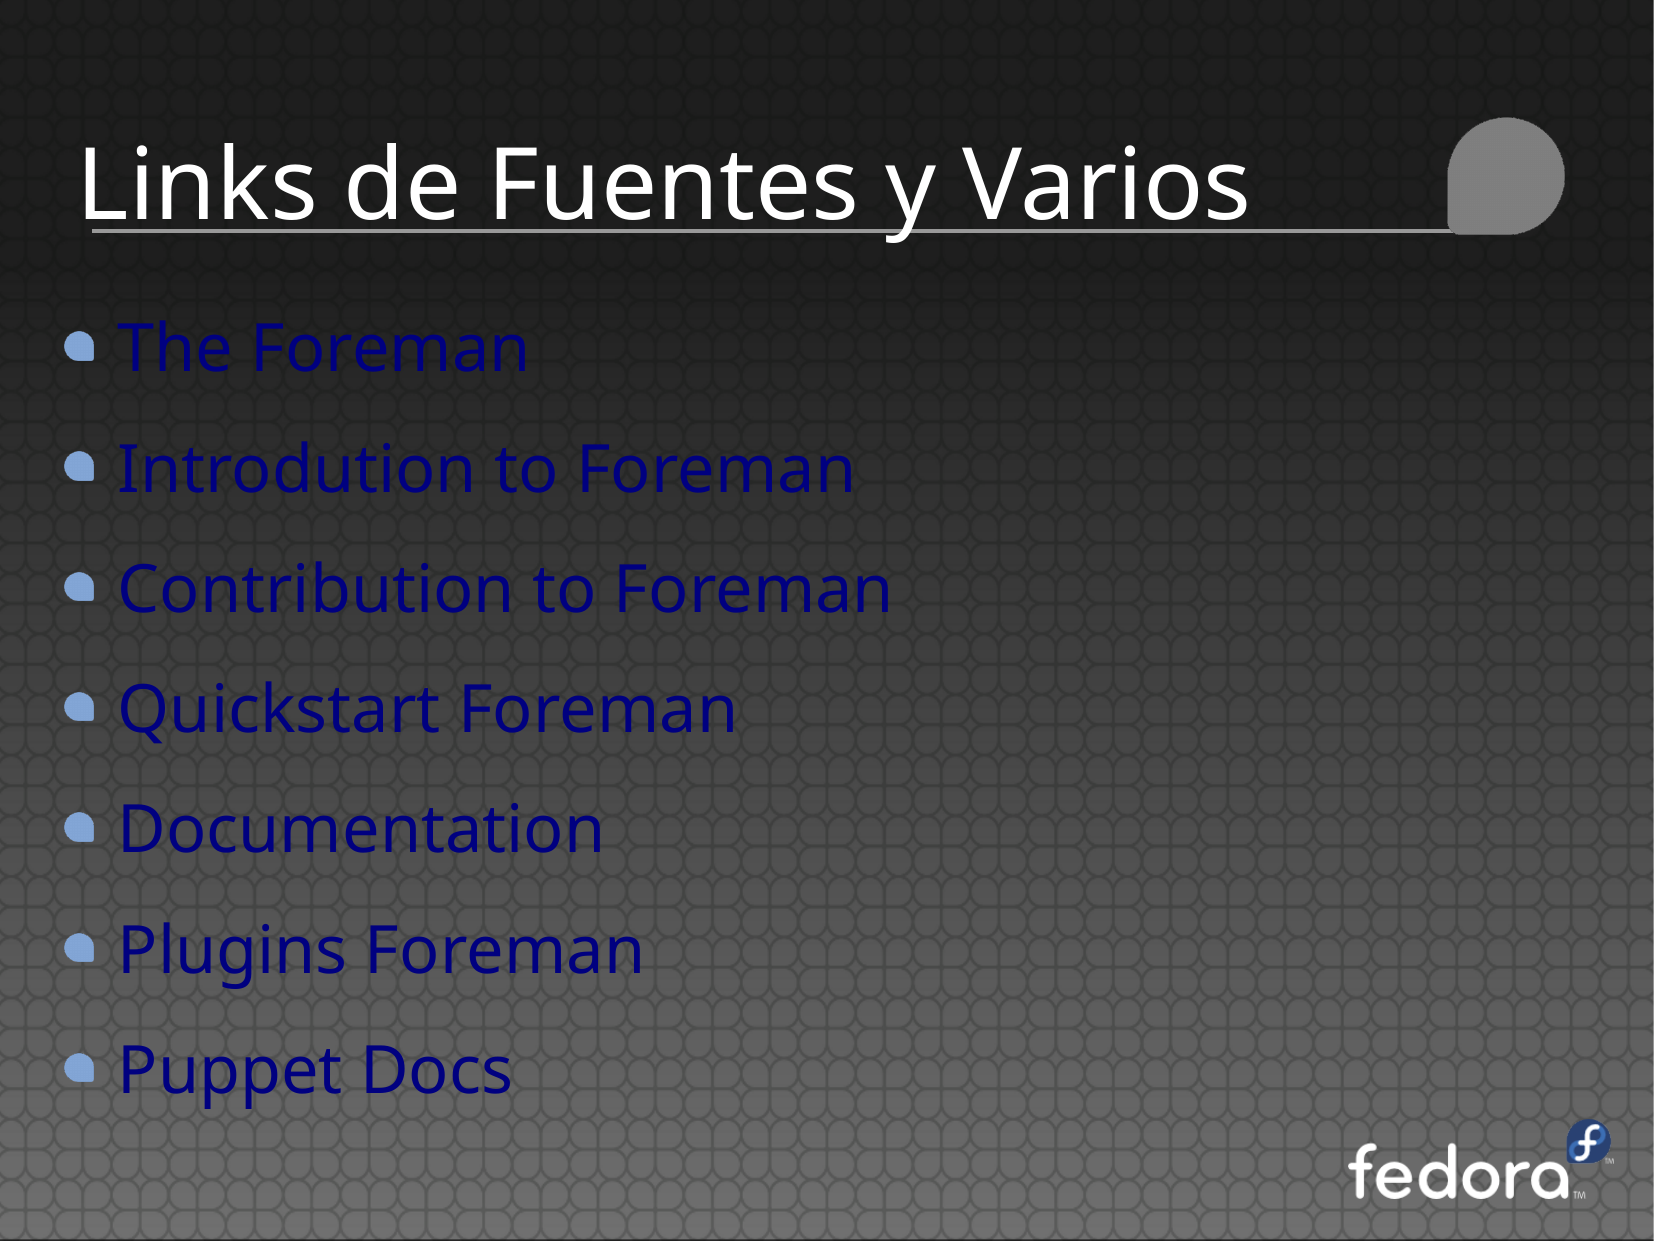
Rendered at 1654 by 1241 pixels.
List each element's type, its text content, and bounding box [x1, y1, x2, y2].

list The Foreman Introdution to Foreman Contribution to Foreman Quickstart Foreman Documentation Plugins Foreman Puppet Docs [46, 300, 1536, 1105]
title Links de Fuentes y Varios [76, 112, 1566, 249]
picture [0, 0, 1654, 1241]
